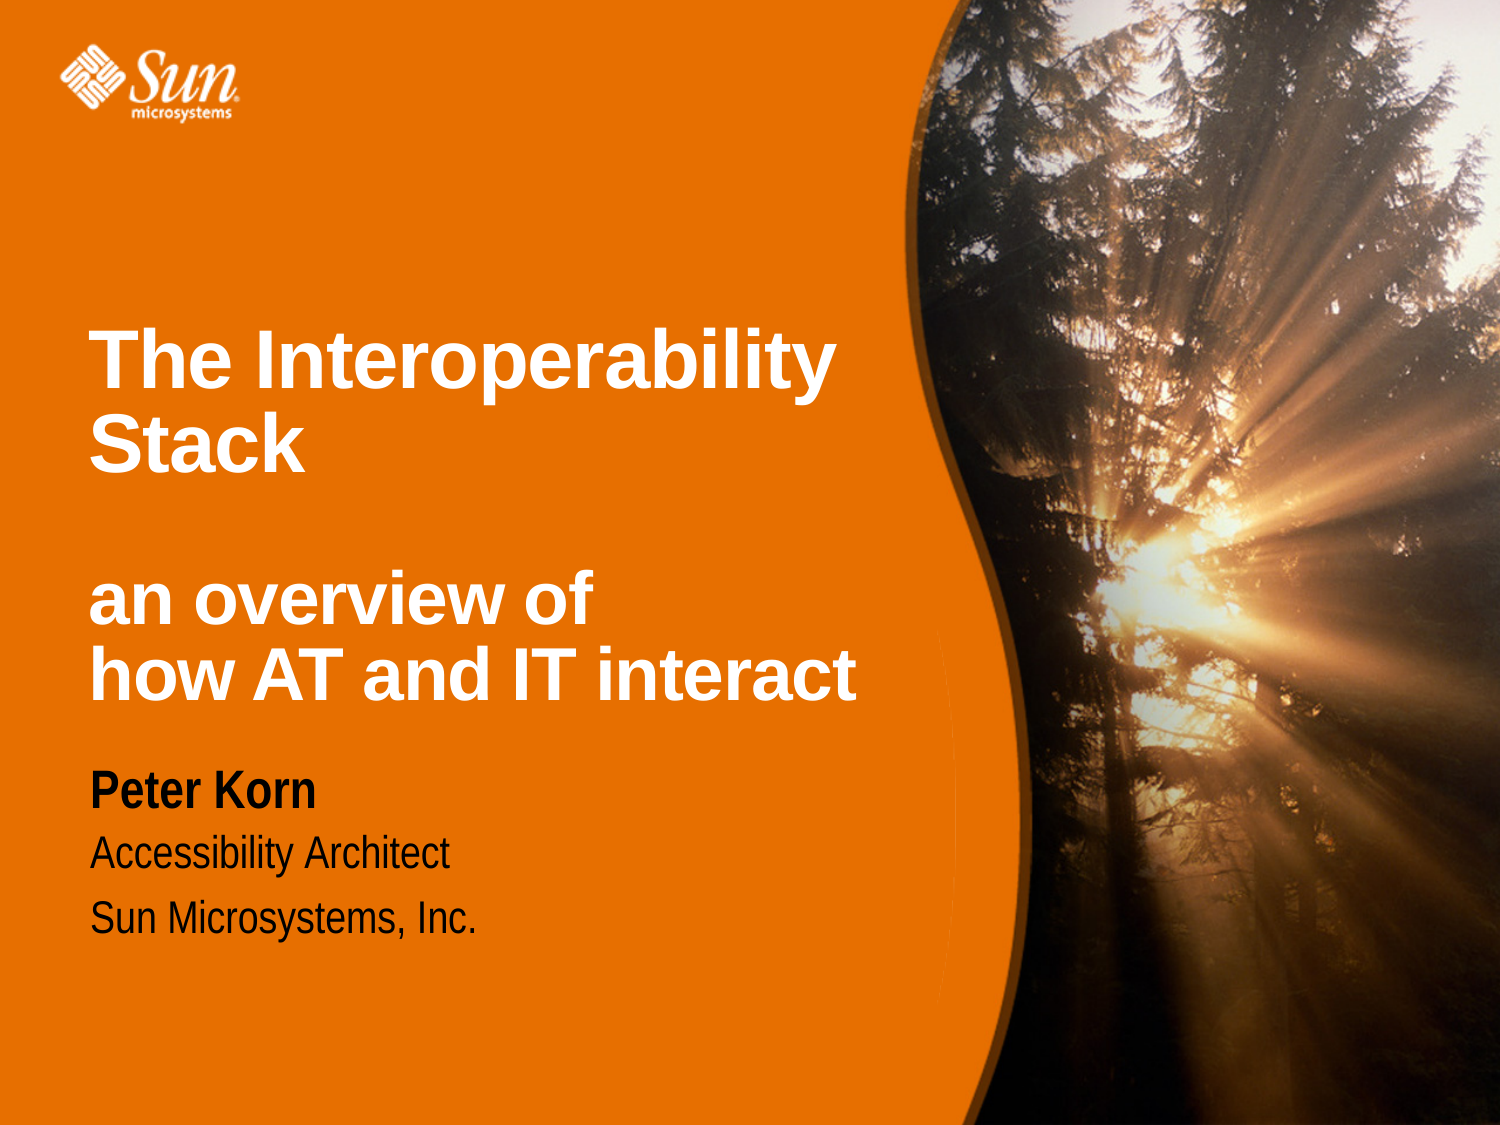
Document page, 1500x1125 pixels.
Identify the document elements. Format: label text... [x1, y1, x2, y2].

title The Interoperability Stack an overview of how AT and IT interact [88, 125, 1134, 716]
list Peter Korn Accessibility Architect Sun Microsystems, Inc. [90, 766, 1080, 991]
picture [0, 0, 1500, 1125]
